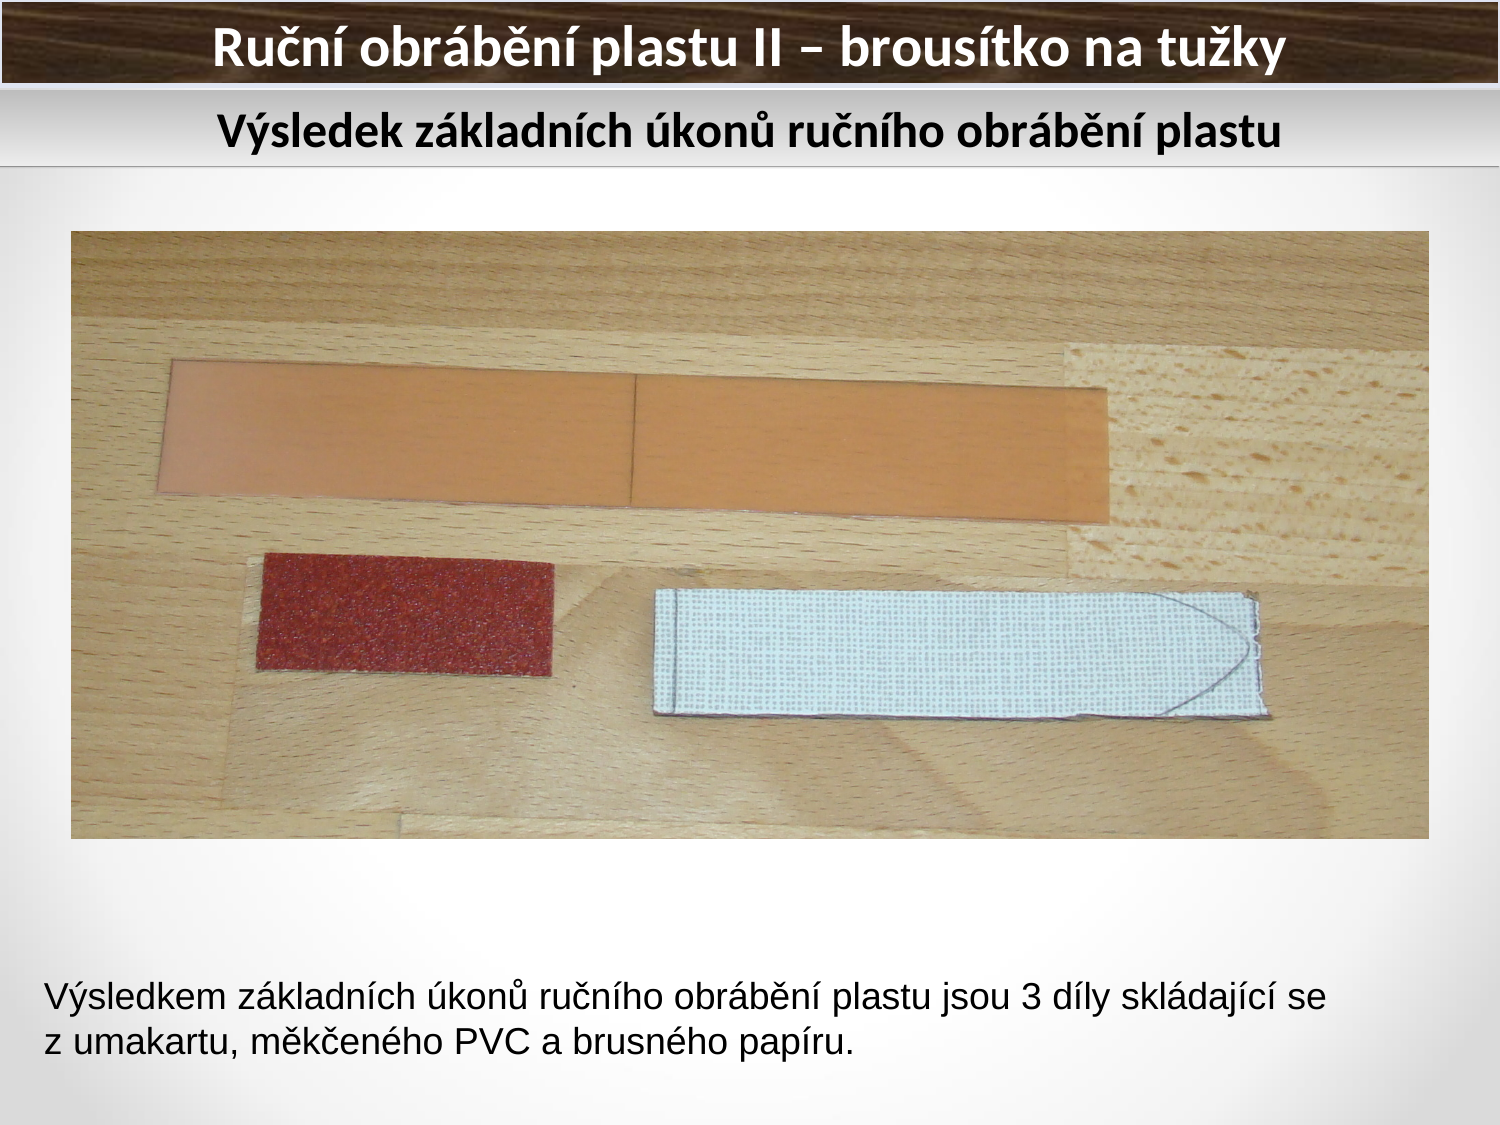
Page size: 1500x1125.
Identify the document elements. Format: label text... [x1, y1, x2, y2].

picture [0, 166, 1500, 1125]
text_box Ruční obrábění plastu II – brousítko na tužky [0, 0, 1500, 86]
picture [0, 86, 1500, 90]
text_box Výsledkem základních úkonů ručního obrábění plastu jsou 3 díly skládající se z umakartu, měkčeného PVC a brusného papíru. [29, 964, 1447, 1070]
text_box Výsledek základních úkonů ručního obrábění plastu [0, 90, 1500, 166]
